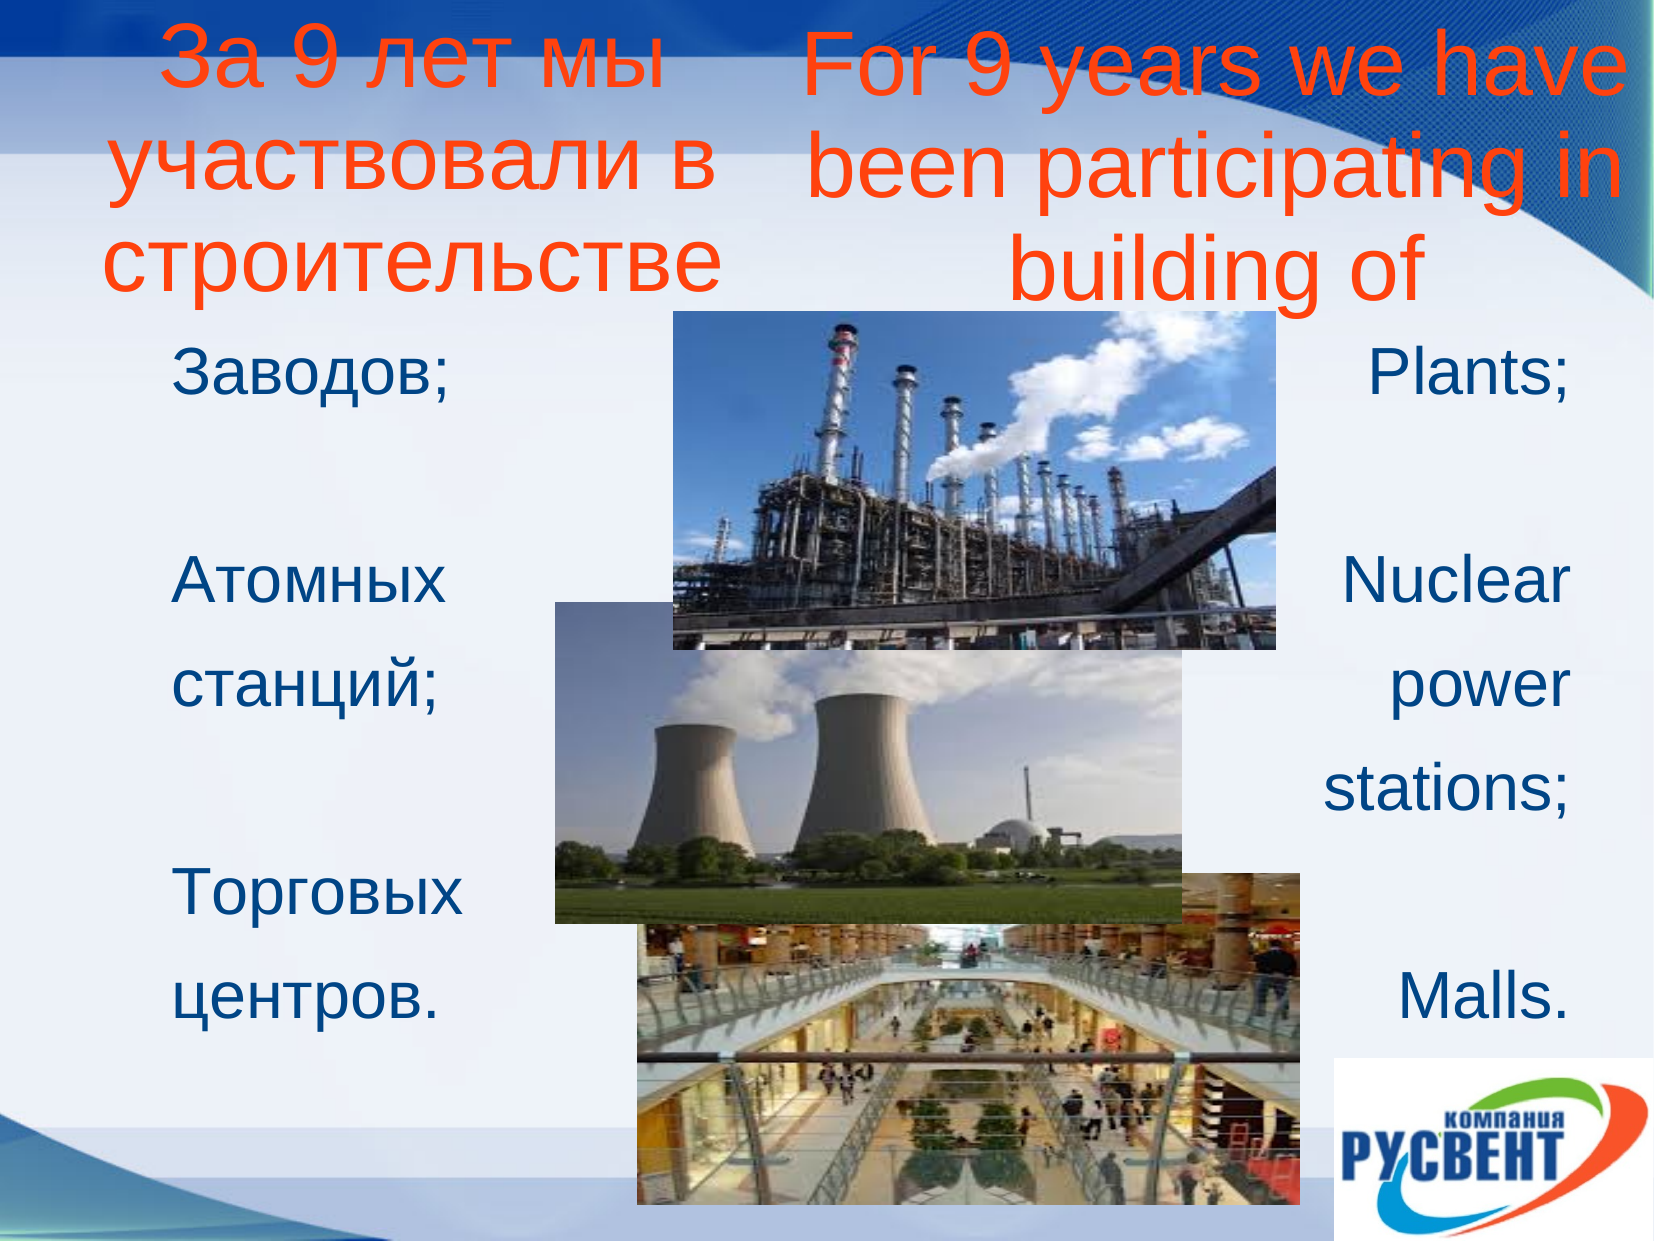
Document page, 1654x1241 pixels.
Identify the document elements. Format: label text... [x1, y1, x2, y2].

picture [1334, 1058, 1654, 1241]
text_box For 9 years we have been participating in building of [779, 0, 1654, 331]
picture [555, 311, 1300, 1205]
list Plants; Nuclear power stations; Malls. [1204, 331, 1572, 1205]
list Заводов; Атомных станций; Торговых центров. [82, 330, 673, 1193]
title За 9 лет мы участвовали в строительстве [82, 0, 745, 307]
